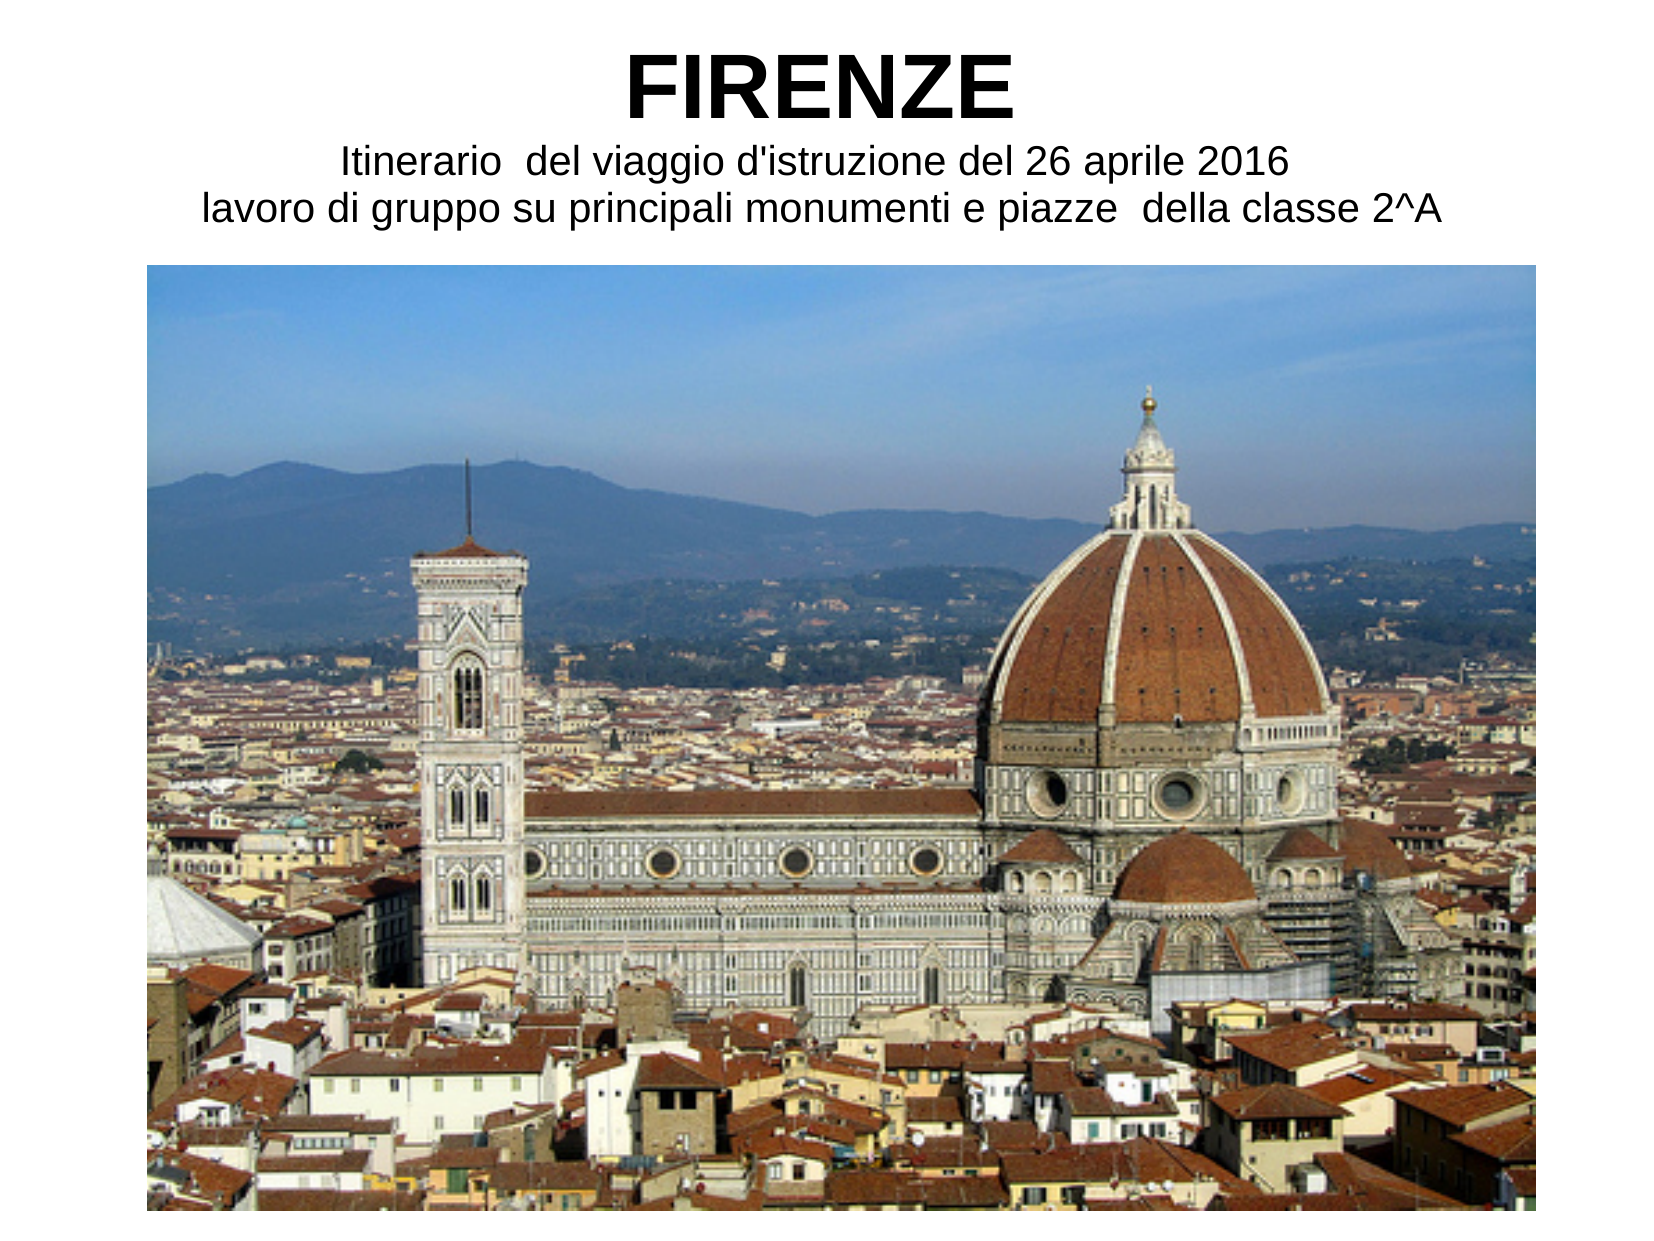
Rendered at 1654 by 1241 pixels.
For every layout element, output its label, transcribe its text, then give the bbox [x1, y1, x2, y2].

picture [147, 265, 1536, 1211]
title FIRENZE Itinerario del viaggio d'istruzione del 26 aprile 2016 lavoro di gruppo su principali monumenti e piazze della classe 2^A [76, 29, 1565, 237]
